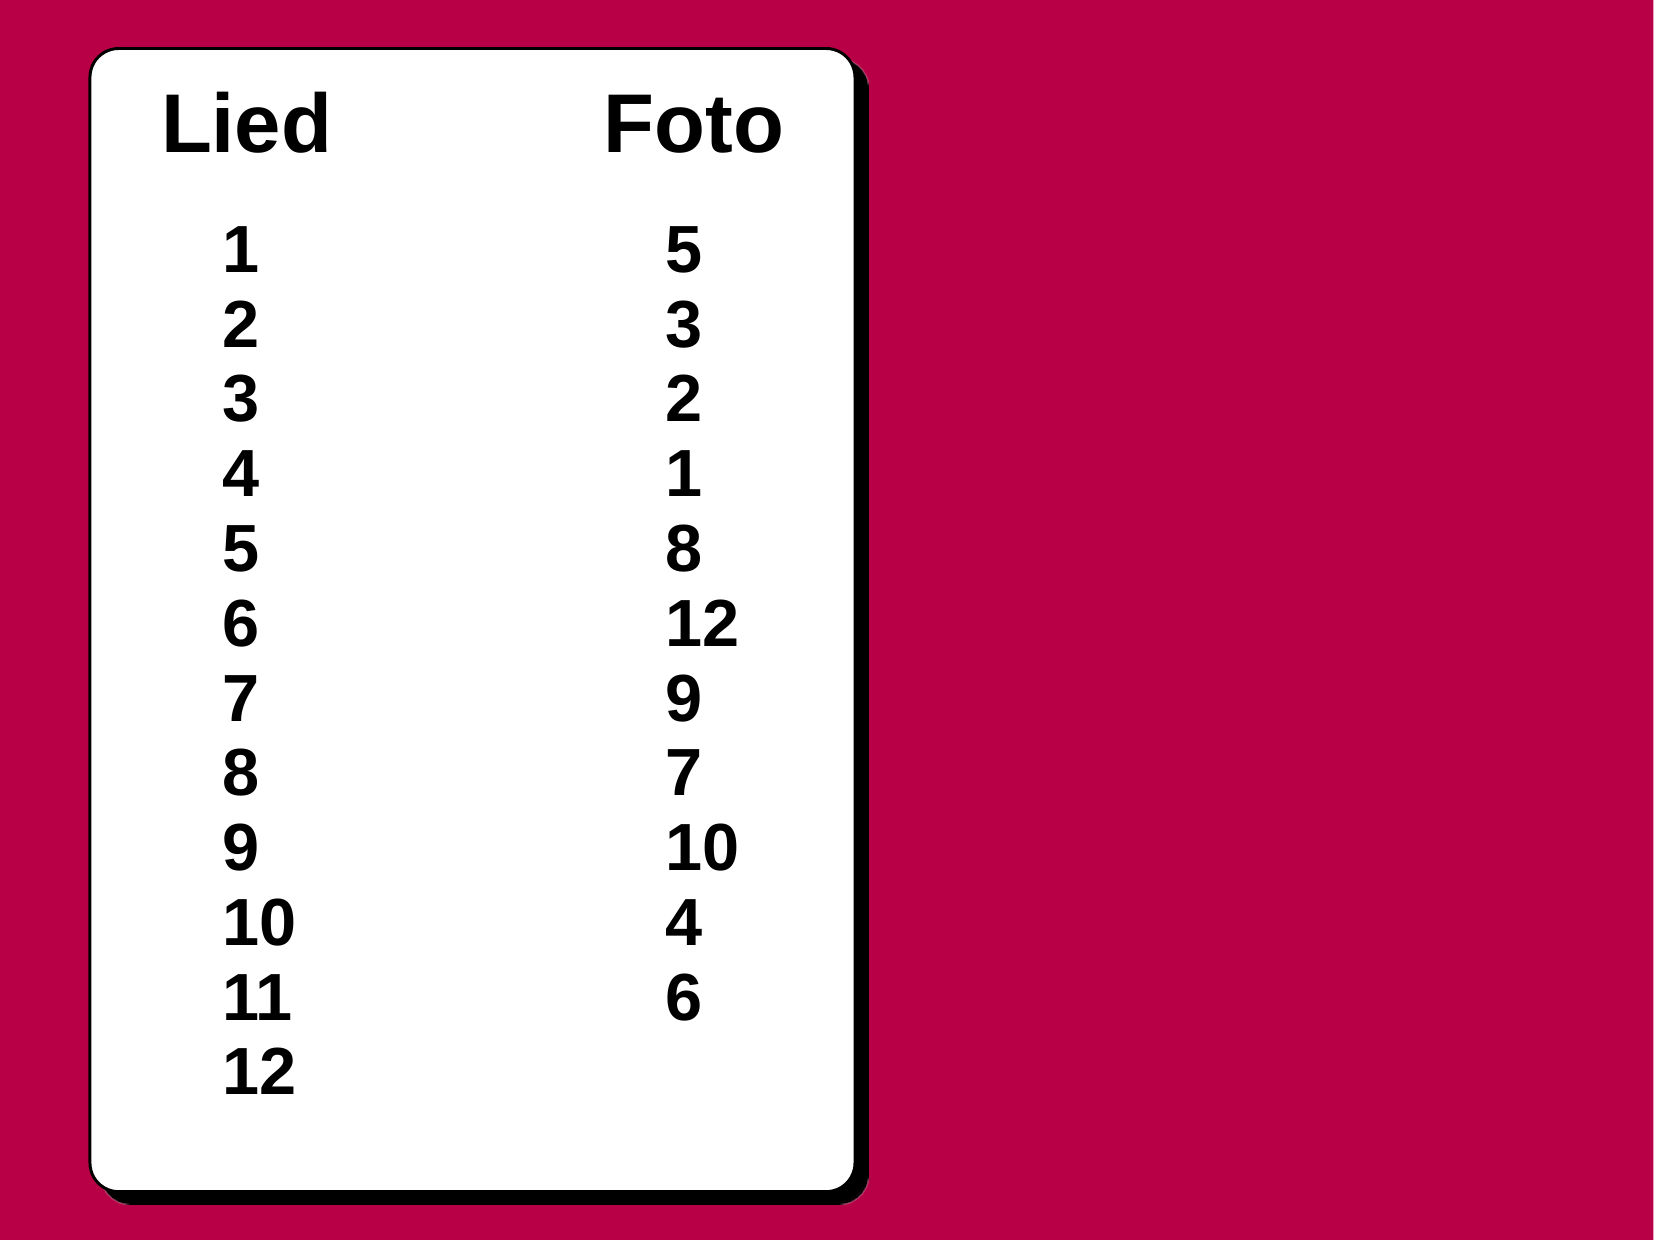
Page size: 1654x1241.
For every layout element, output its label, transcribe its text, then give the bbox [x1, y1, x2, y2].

text_box [89, 48, 856, 1192]
text_box Lied Foto [134, 69, 810, 182]
text_box 1 5 2 3 3 2 4 1 5 8 6 12 7 9 8 7 9 10 10 4 11 6 12 [207, 204, 796, 1153]
